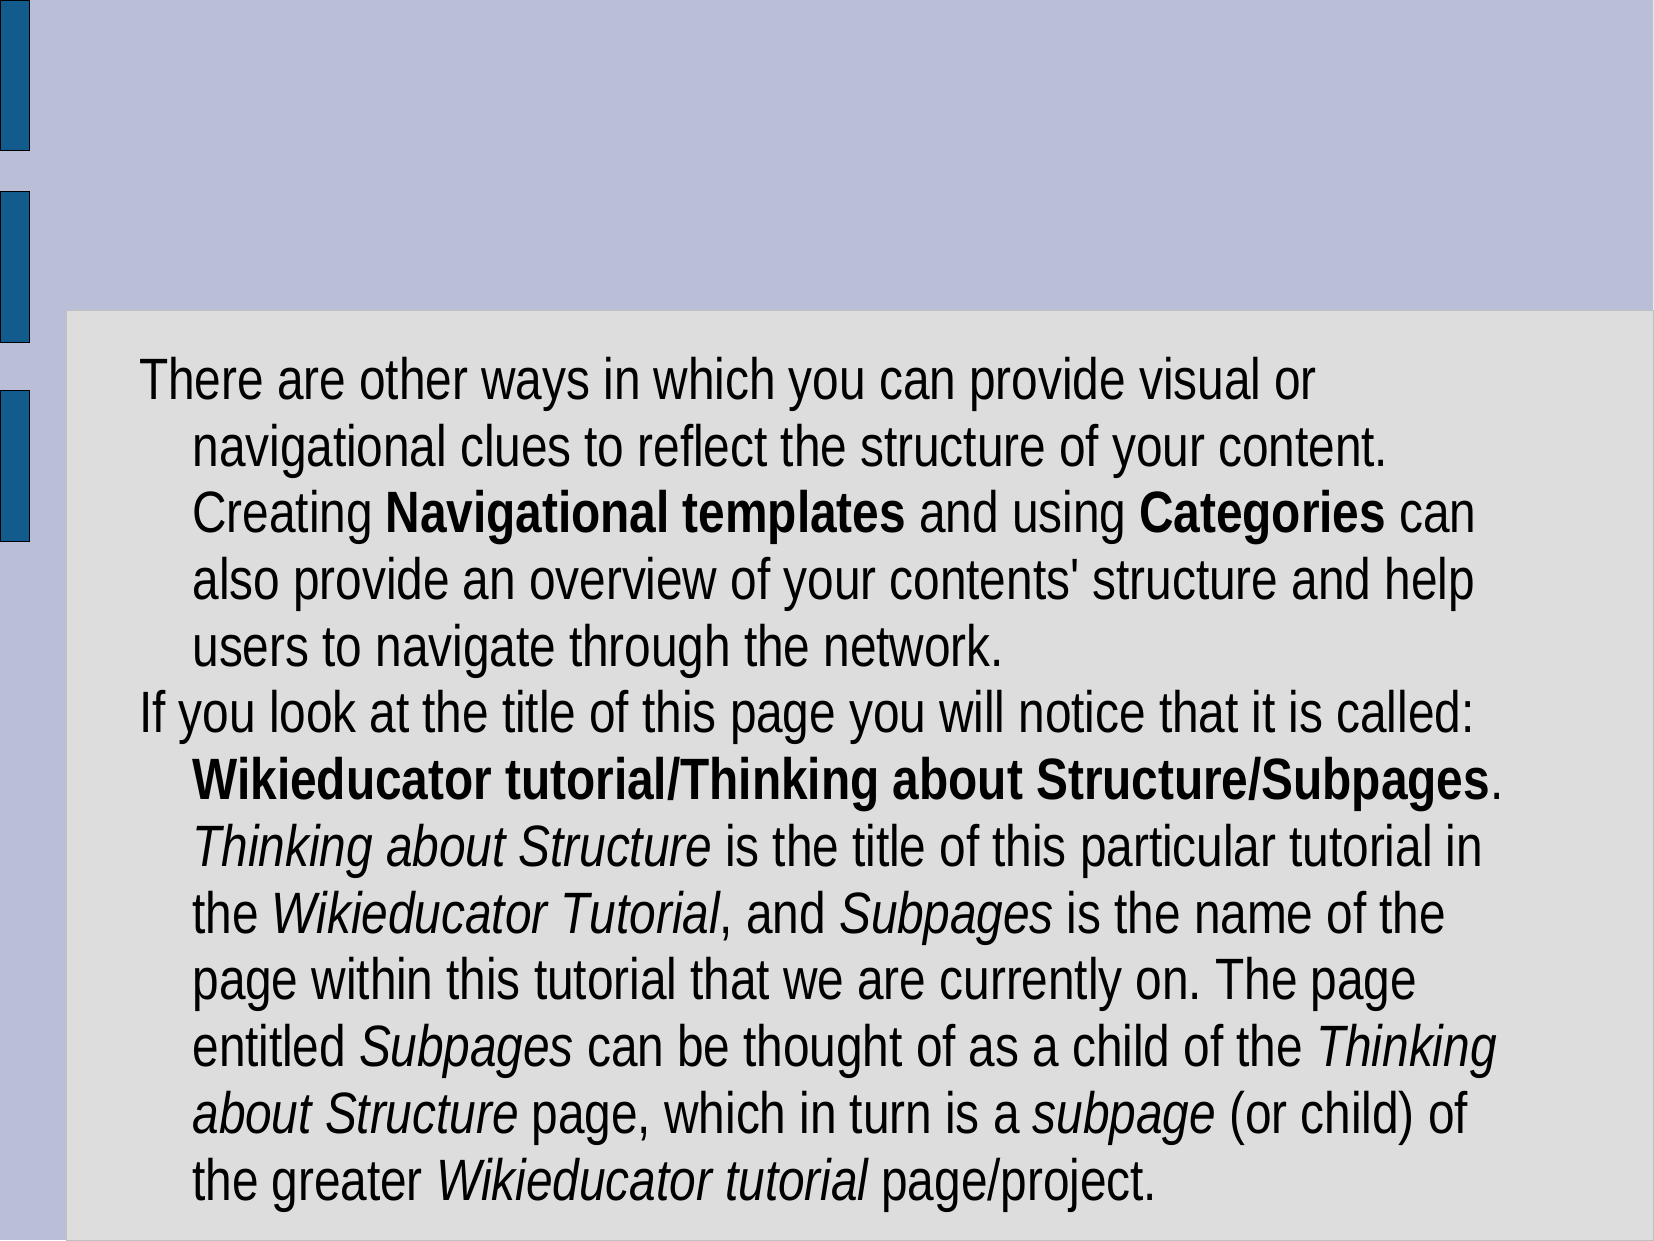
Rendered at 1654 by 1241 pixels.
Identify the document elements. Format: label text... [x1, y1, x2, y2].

list There are other ways in which you can provide visual or navigational clues to reflect the structure of your content. Creating Navigational templates and using Categories can also provide an overview of your contents' structure and help users to navigate through the network. If you look at the title of this page you will notice that it is called: Wikieducator tutorial/Thinking about Structure/Subpages. Thinking about Structure is the title of this particular tutorial in the Wikieducator Tutorial, and Subpages is the name of the page within this tutorial that we are currently on. The page entitled Subpages can be thought of as a child of the Thinking about Structure page, which in turn is a subpage (or child) of the greater Wikieducator tutorial page/project. [121, 344, 1534, 1207]
